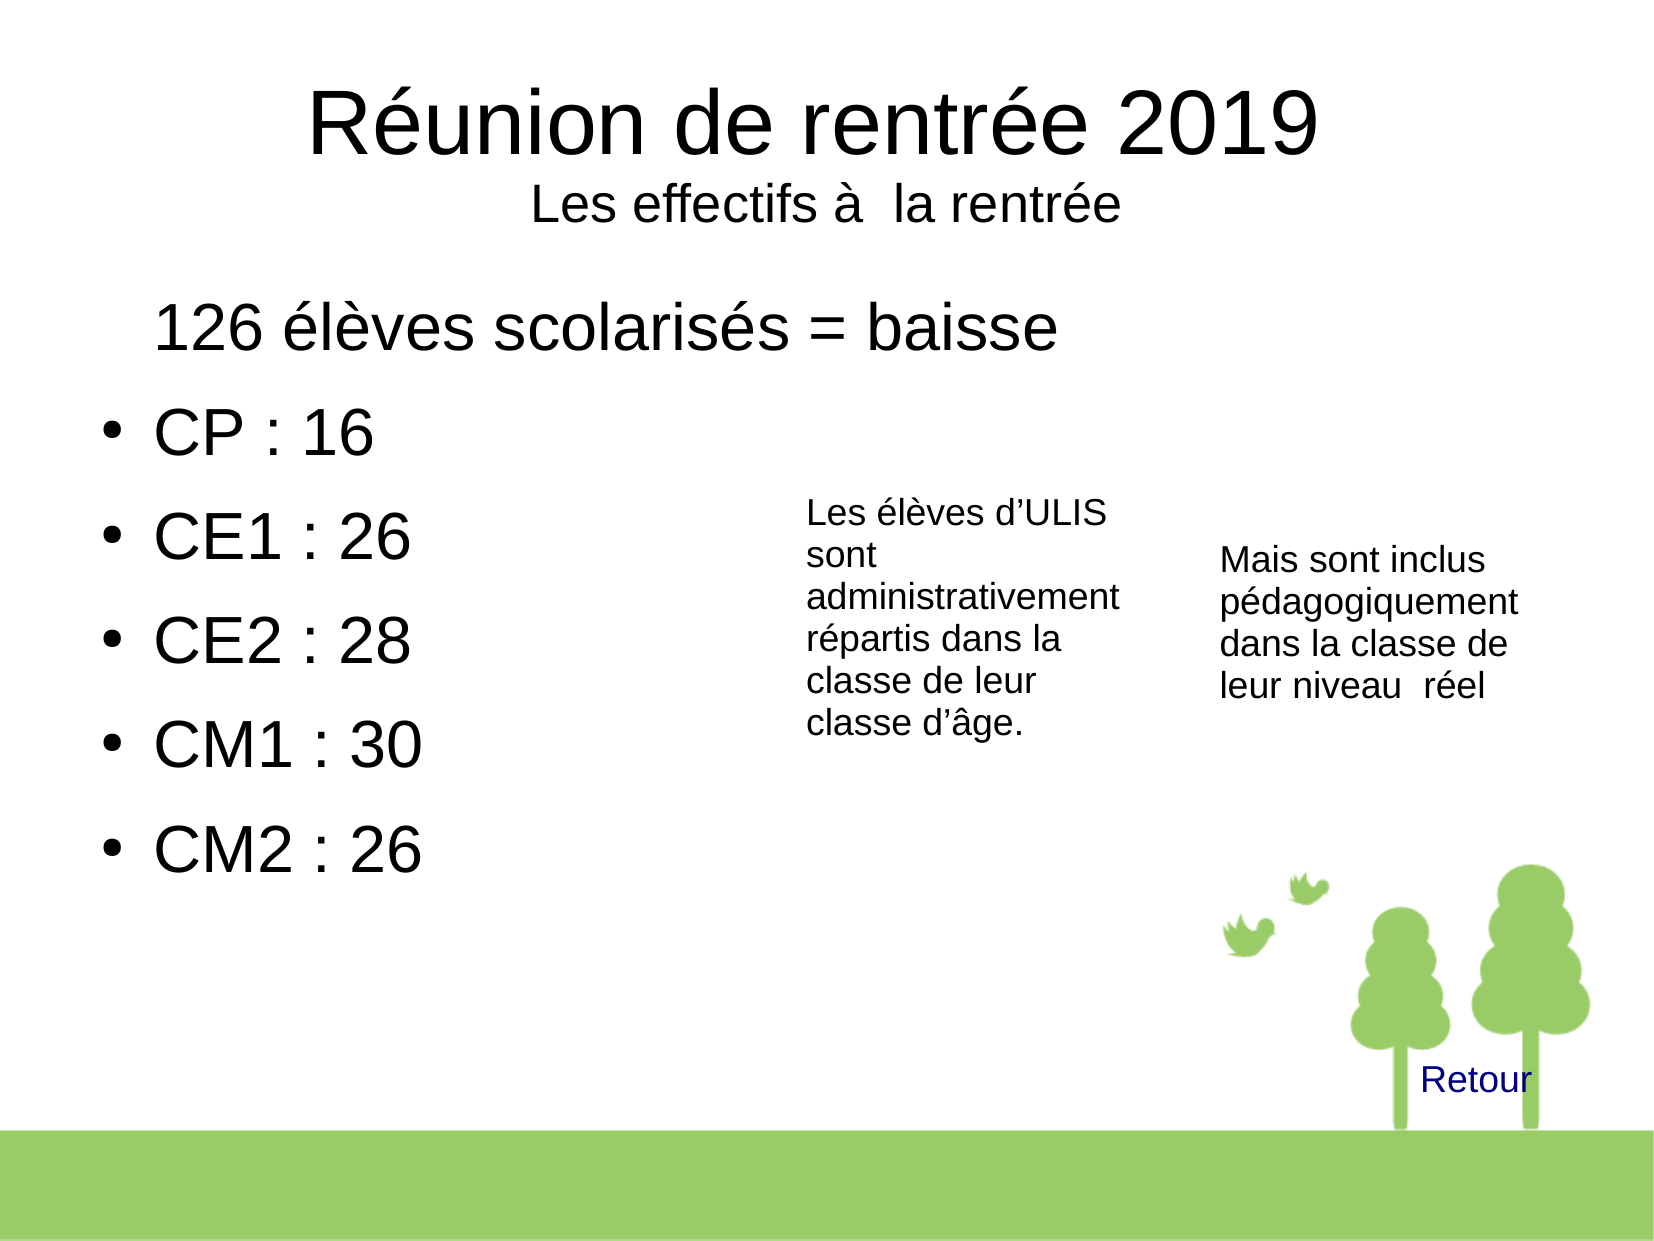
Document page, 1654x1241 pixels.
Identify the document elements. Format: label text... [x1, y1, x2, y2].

text_box Les élèves d’ULIS sont administrativement répartis dans la classe de leur classe d’âge. [791, 484, 1158, 793]
list 126 élèves scolarisés = baisse CP : 16 CE1 : 26 CE2 : 28 CM1 : 30 CM2 : 26 [82, 290, 1571, 1010]
title Réunion de rentrée 2019 Les effectifs à la rentrée [82, 49, 1571, 257]
text_box Retour [1405, 1051, 1571, 1115]
picture [0, 0, 1654, 1241]
text_box Mais sont inclus pédagogiquement dans la classe de leur niveau réel [1204, 531, 1548, 733]
